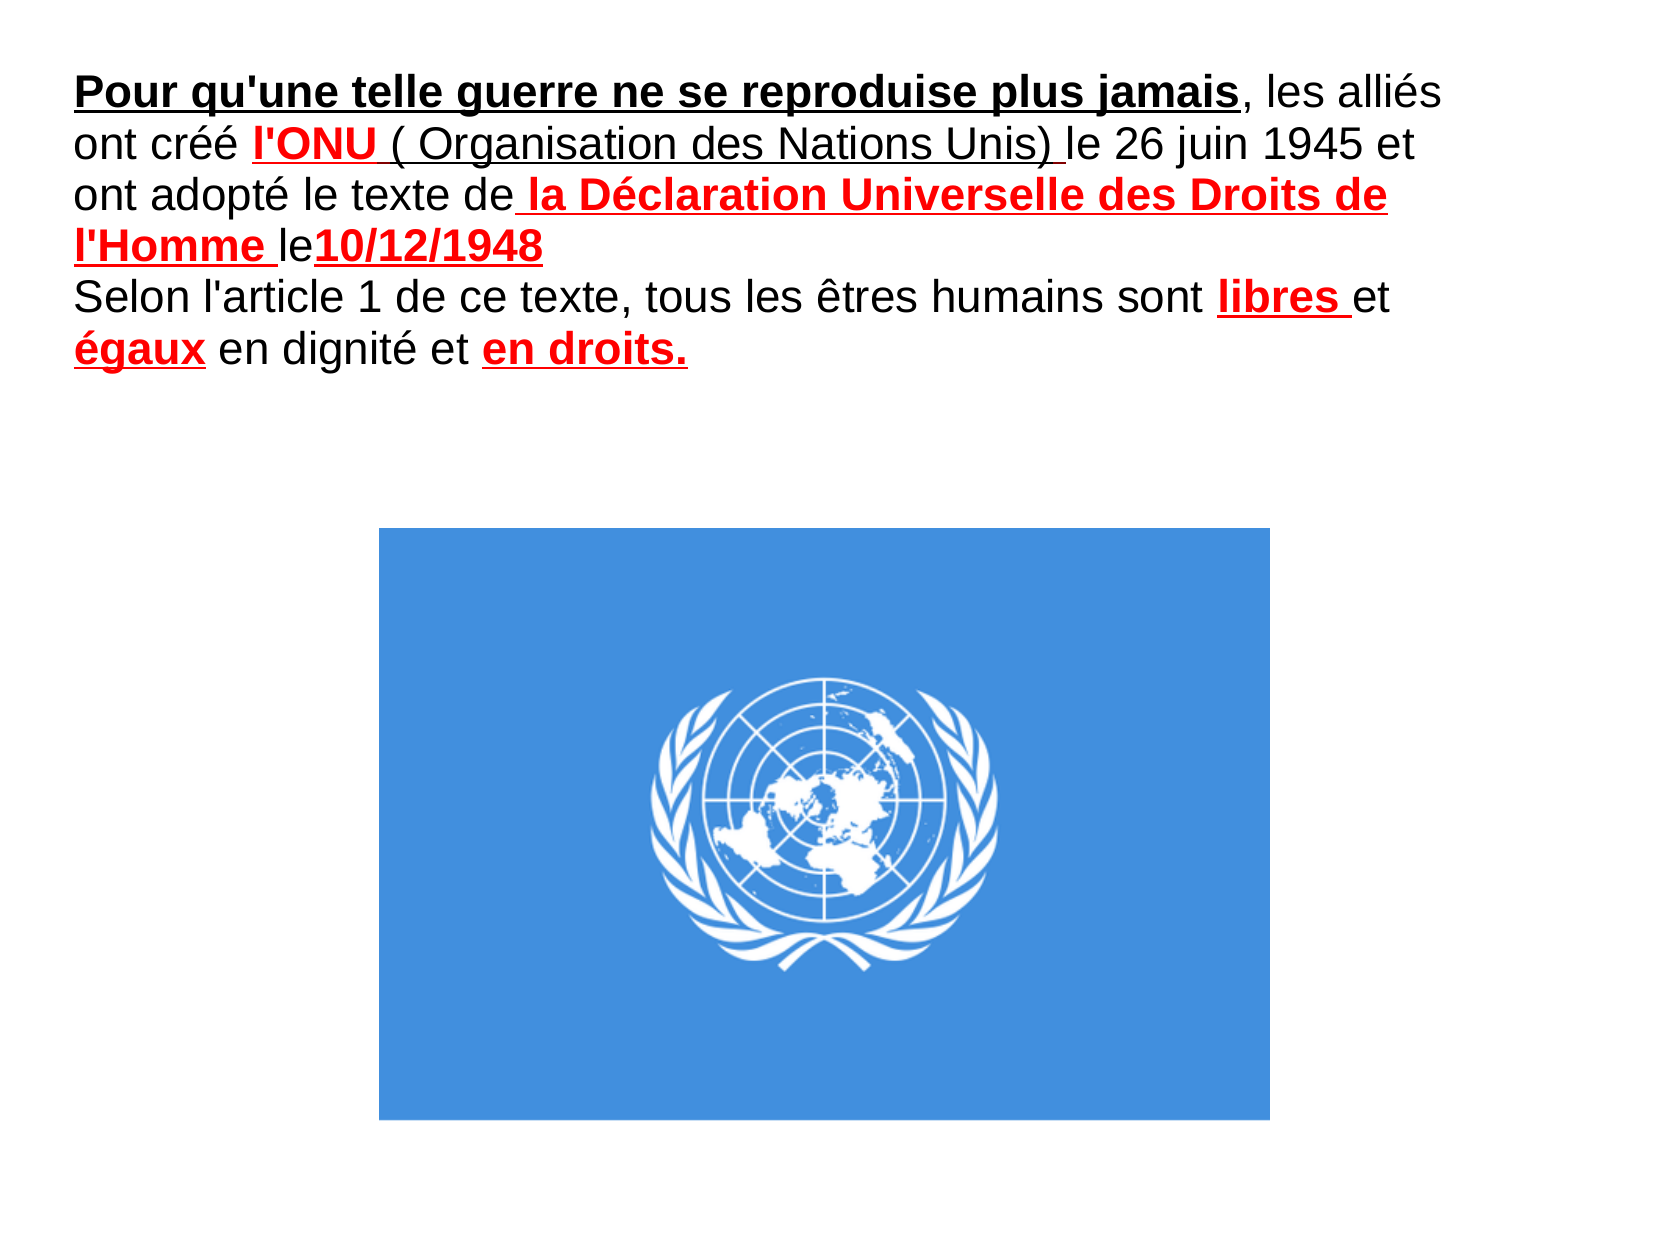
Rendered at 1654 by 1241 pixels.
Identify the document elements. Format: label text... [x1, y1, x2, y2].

text_box Pour qu'une telle guerre ne se reproduise plus jamais, les alliés ont créé l'ONU ( Organisation des Nations Unis) le 26 juin 1945 et ont adopté le texte de la Déclaration Universelle des Droits de l'Homme le10/12/1948 Selon l'article 1 de ce texte, tous les êtres humains sont libres et égaux en dignité et en droits. [59, 59, 1506, 431]
picture [379, 528, 1270, 1123]
